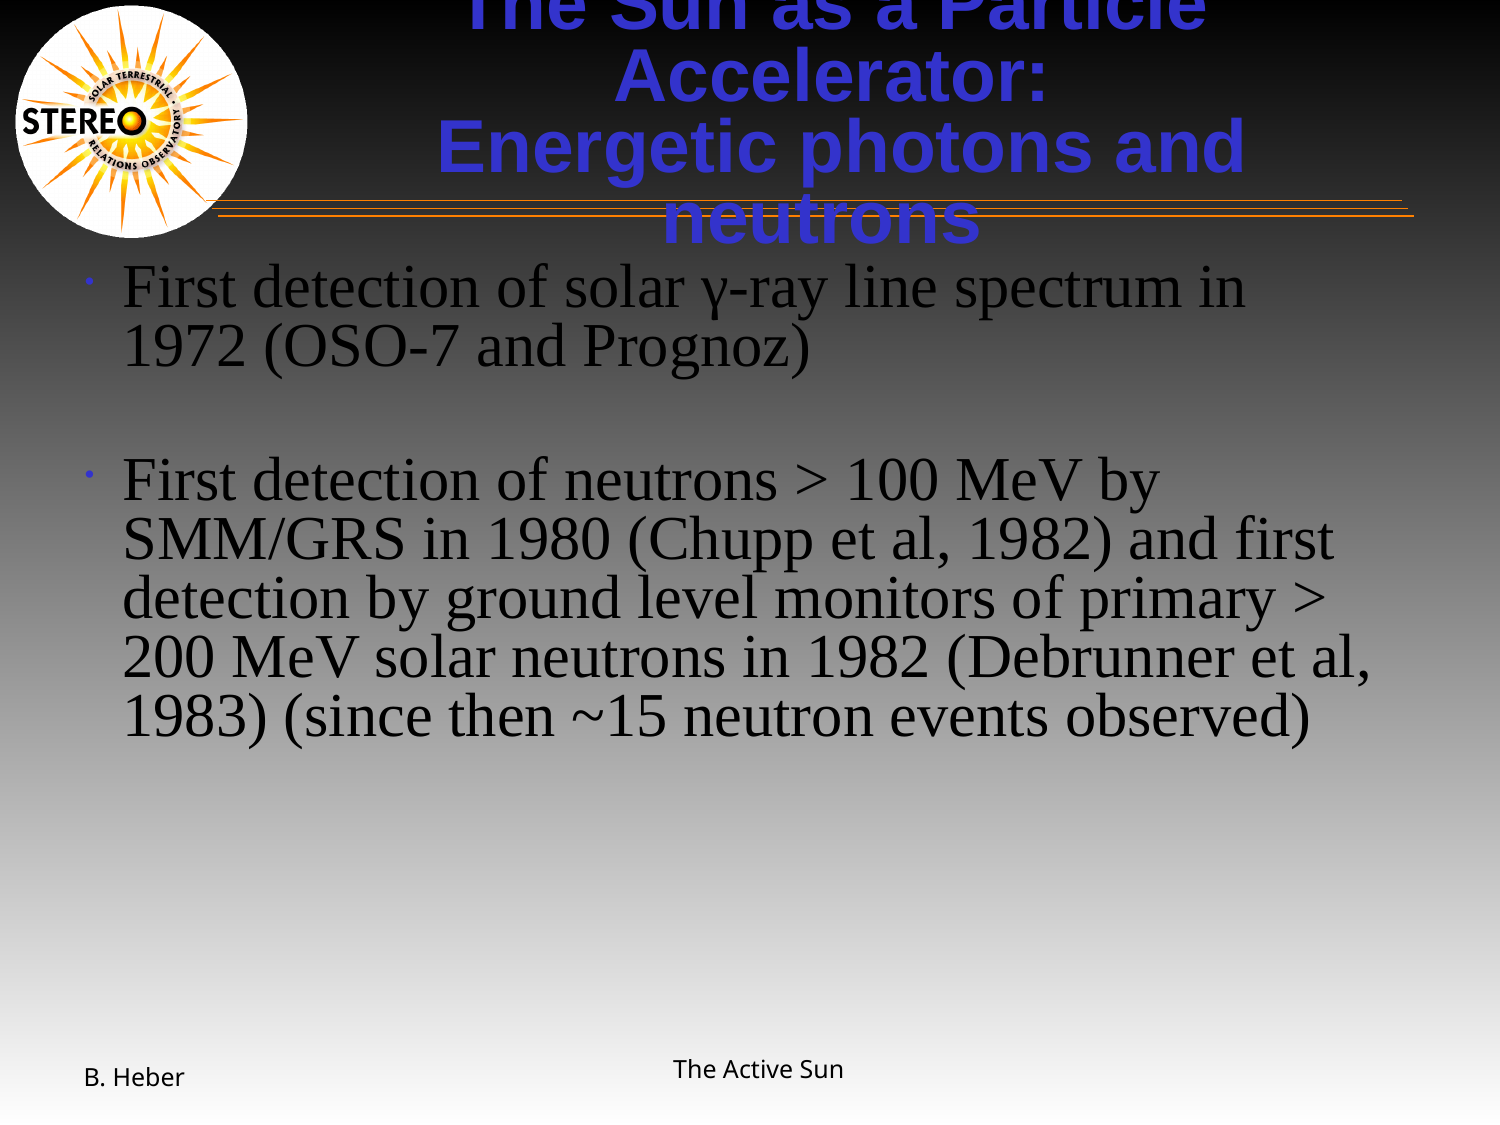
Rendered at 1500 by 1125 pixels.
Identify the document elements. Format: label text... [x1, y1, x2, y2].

title The Sun as a Particle Accelerator: Energetic photons and neutrons [258, 62, 1406, 168]
picture [10, 2, 248, 239]
list First detection of solar γ-ray line spectrum in 1972 (OSO-7 and Prognoz) First detection of neutrons > 100 MeV by SMM/GRS in 1980 (Chupp et al, 1982) and first detection by ground level monitors of primary > 200 MeV solar neutrons in 1982 (Debrunner et al, 1983) (since then ~15 neutron events observed) [70, 253, 1403, 1040]
